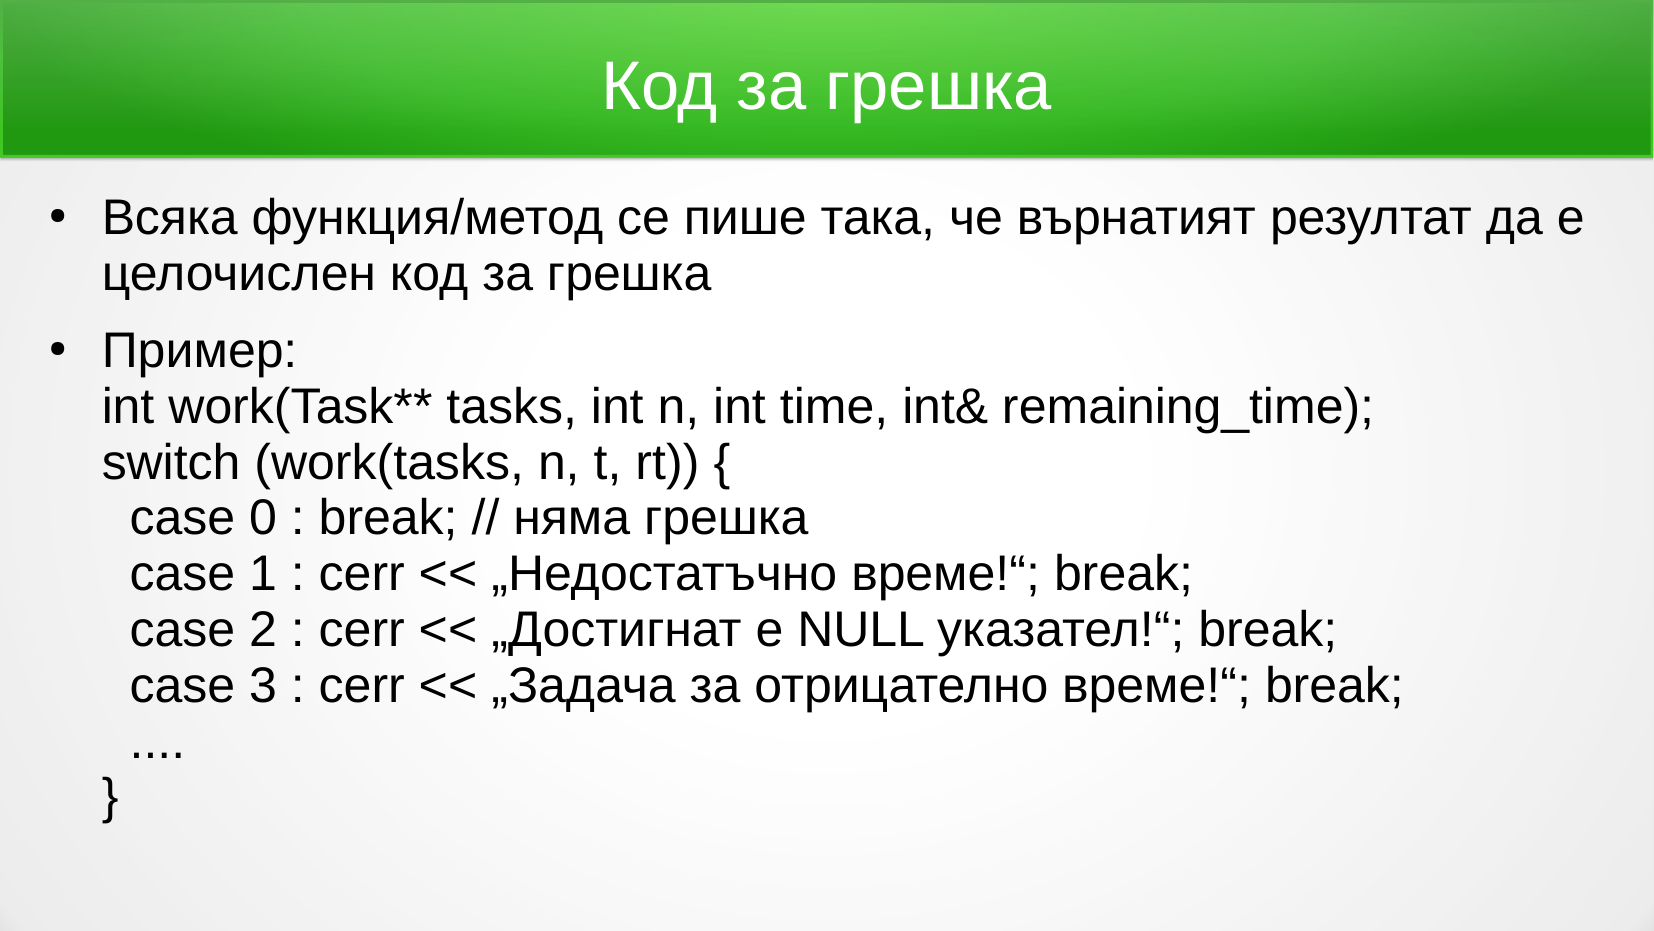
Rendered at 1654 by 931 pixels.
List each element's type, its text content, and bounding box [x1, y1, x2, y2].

title Код за грешка [82, 37, 1571, 135]
list Всяка функция/метод се пише така, че върнатият резултат да е целочислен код за грешка Пример: int work(Task** tasks, int n, int time, int& remaining_time); switch (work(tasks, n, t, rt)) { case 0 : break; // няма грешка case 1 : cerr << „Недостатъчно време!“; break; case 2 : cerr << „Достигнат е NULL указател!“; break; case 3 : cerr << „Задача за отрицателно време!“; break; .... } [31, 188, 1619, 910]
